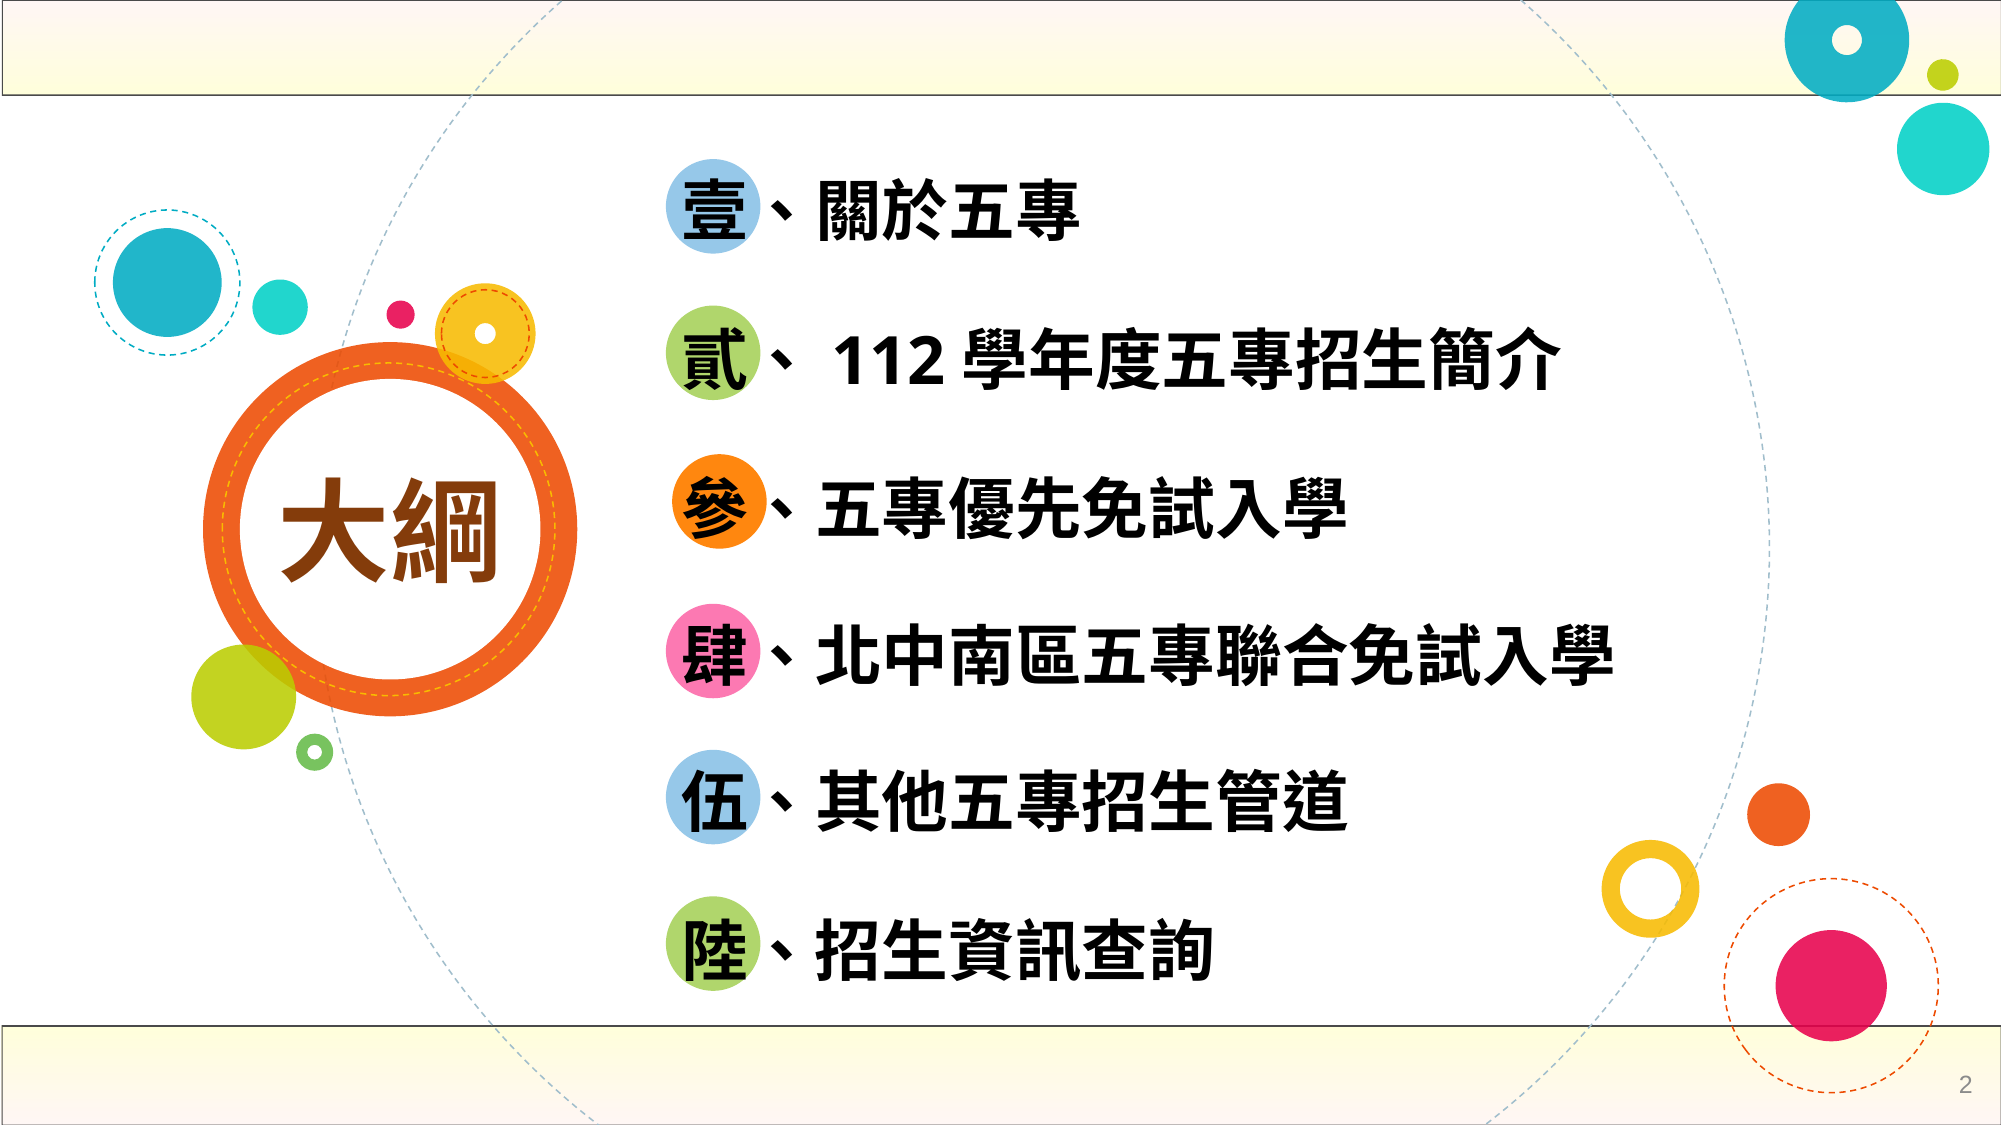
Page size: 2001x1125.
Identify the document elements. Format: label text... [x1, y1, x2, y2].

text_box [692, 896, 734, 901]
text_box 伍、其他五專招生管道 [663, 752, 1635, 848]
text_box [698, 454, 741, 459]
text_box 陸、招生資訊查詢 [663, 901, 1593, 996]
text_box 參、五專優先免試入學 [663, 459, 1712, 555]
text_box [693, 305, 734, 310]
text_box 大綱 [215, 412, 565, 604]
text_box 貳、112學年度五專招生簡介 [663, 310, 1593, 405]
text_box 肆、北中南區五專聯合免試入學 [663, 605, 1712, 701]
text_box 壹、關於五專 [663, 161, 1635, 257]
